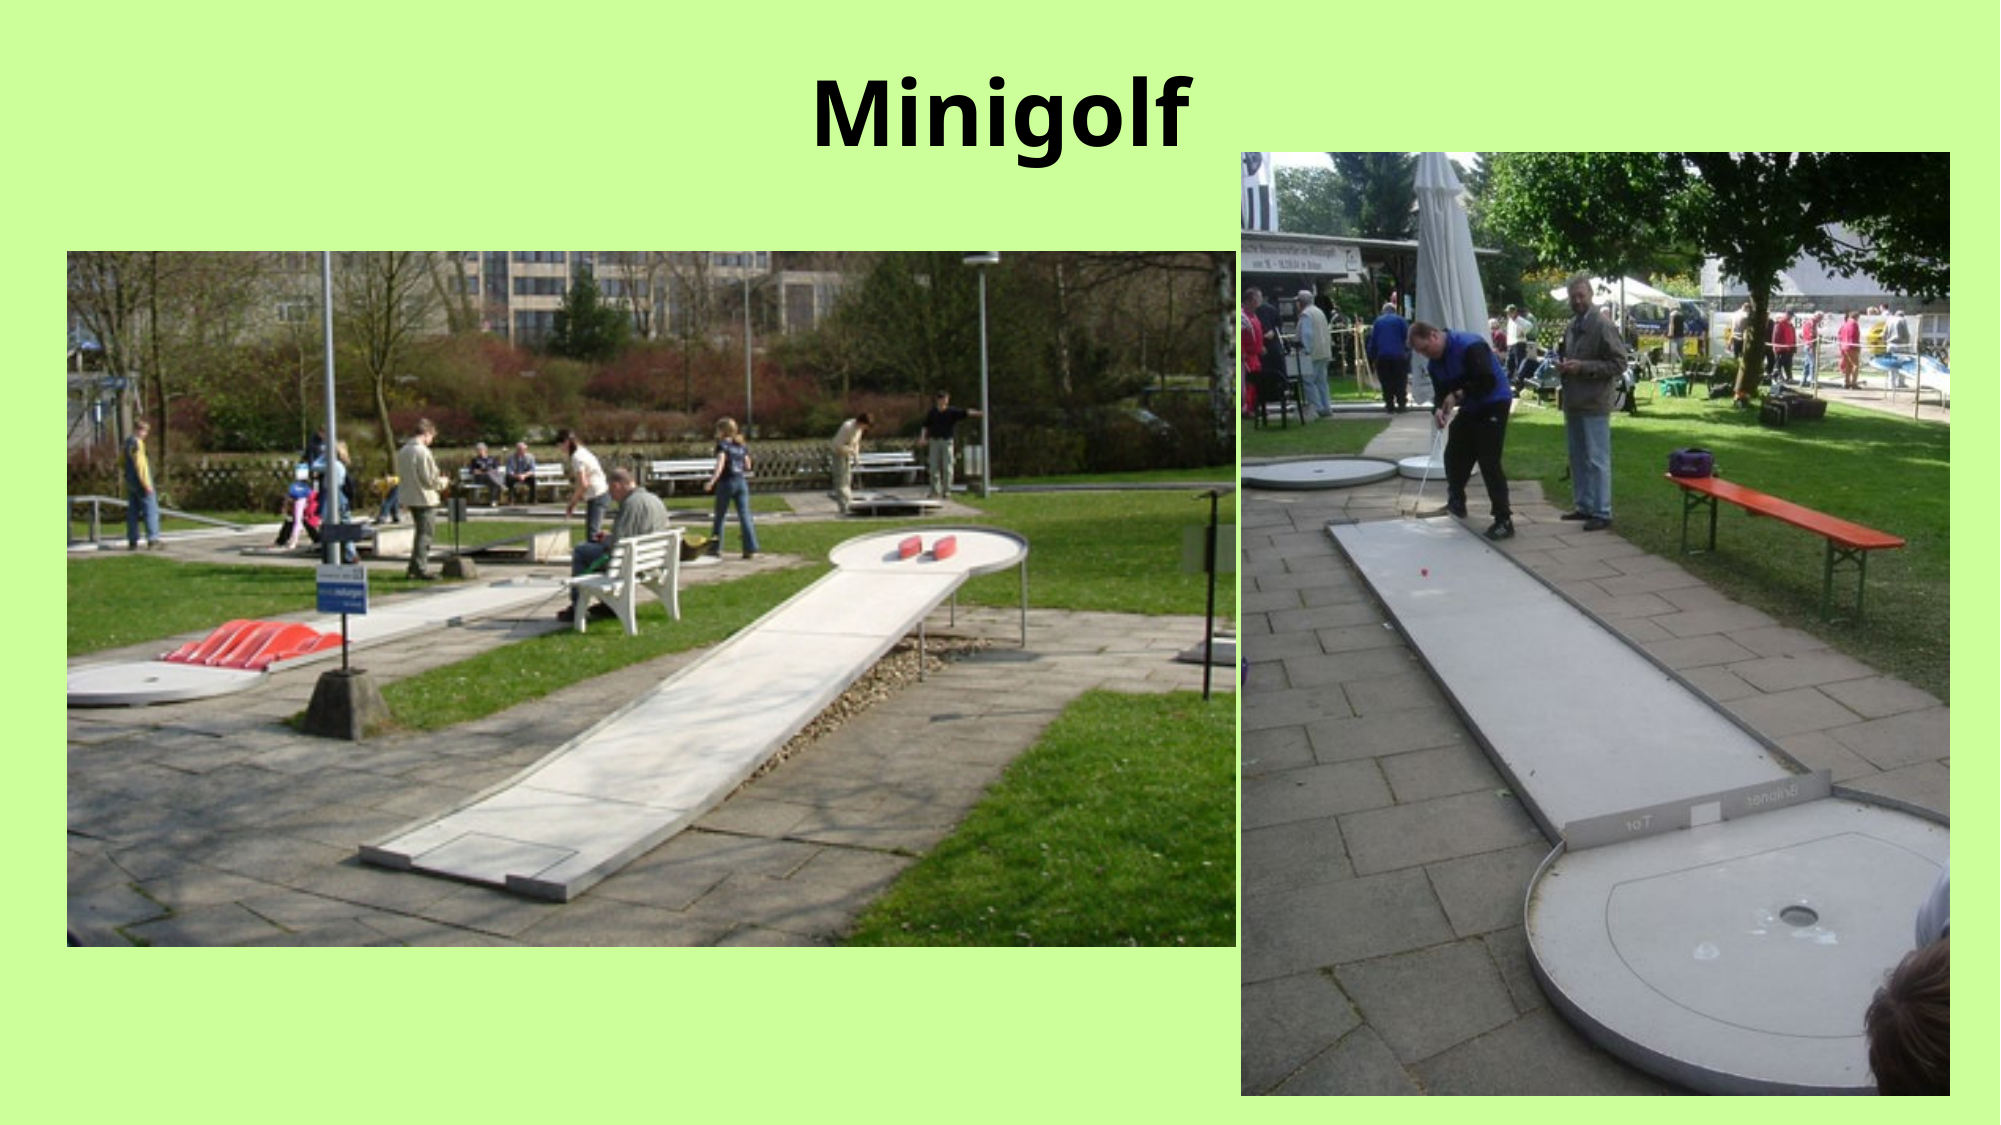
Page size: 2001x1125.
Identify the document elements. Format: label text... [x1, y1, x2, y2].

picture [67, 251, 1236, 947]
picture [1241, 152, 1950, 1096]
title Minigolf [137, 59, 1863, 278]
